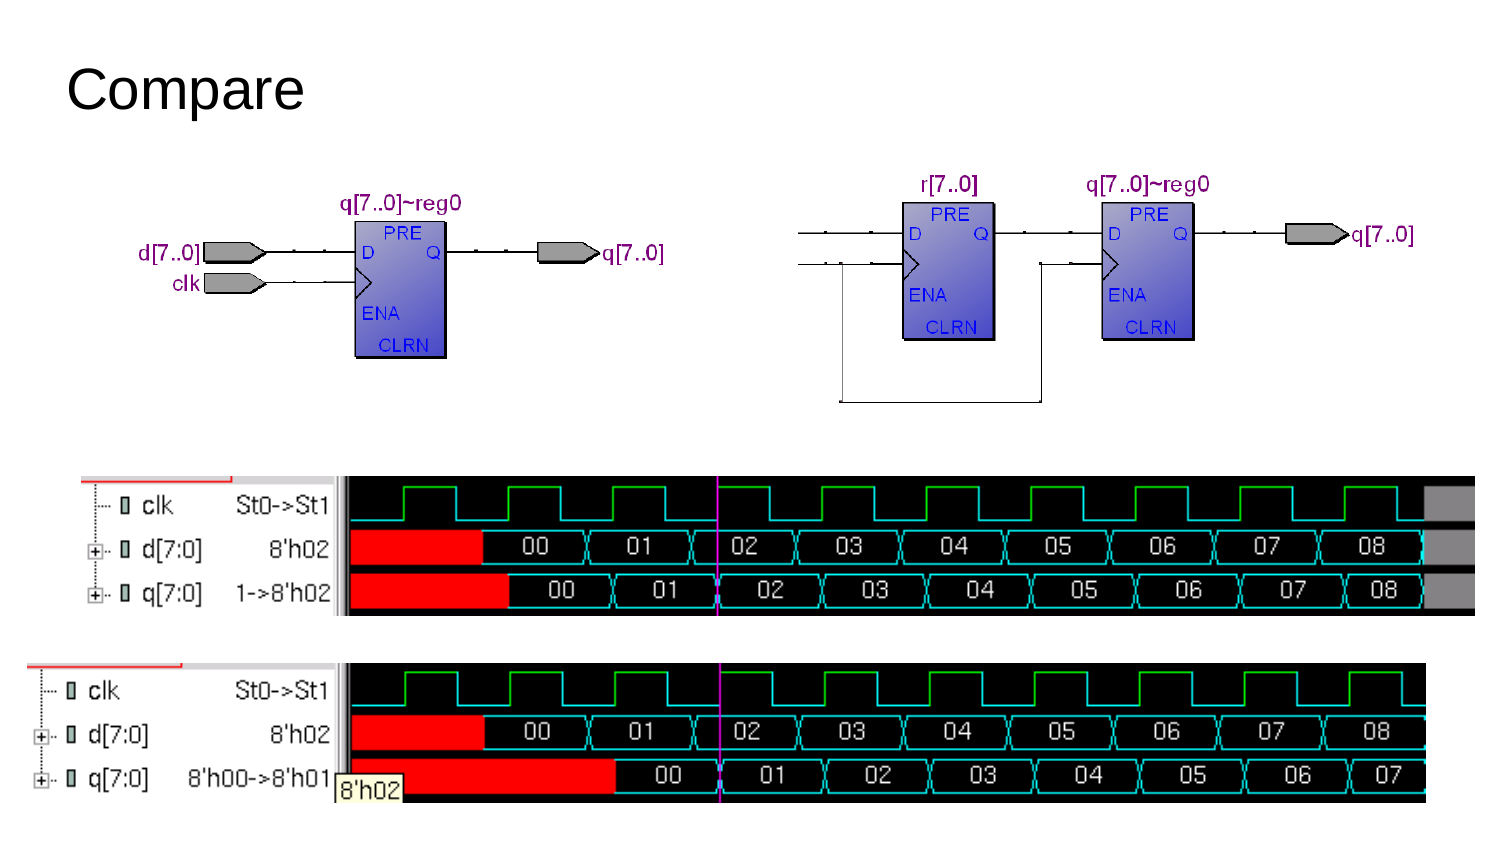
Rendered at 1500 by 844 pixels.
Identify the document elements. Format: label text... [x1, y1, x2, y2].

picture [27, 663, 1426, 803]
title Compare [51, 36, 1449, 131]
picture [22, 156, 1434, 416]
picture [81, 476, 1475, 616]
